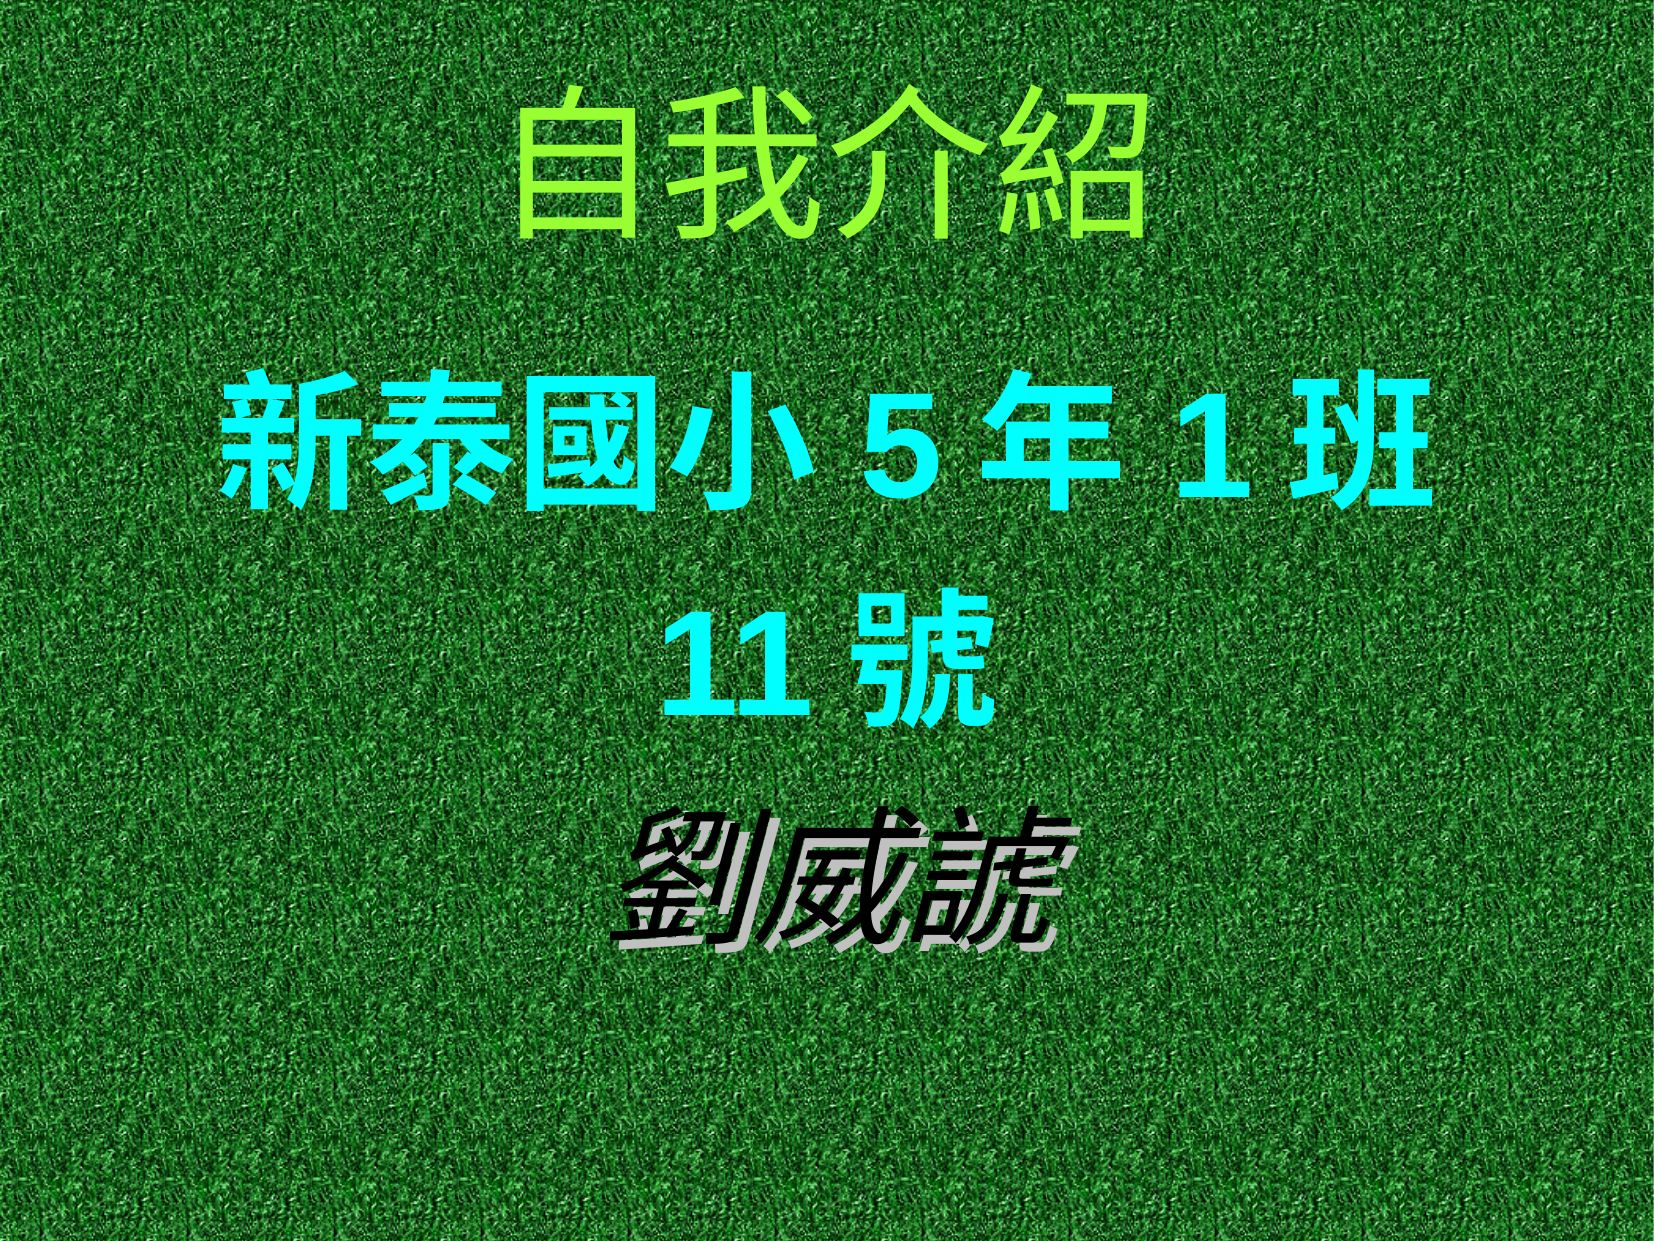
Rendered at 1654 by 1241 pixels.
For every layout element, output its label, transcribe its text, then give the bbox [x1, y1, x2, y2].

picture [0, 0, 1654, 1241]
title 自我介紹 [82, 42, 1571, 264]
subtitle 新泰國小5年1班 11號 劉威諕 [82, 290, 1571, 1010]
